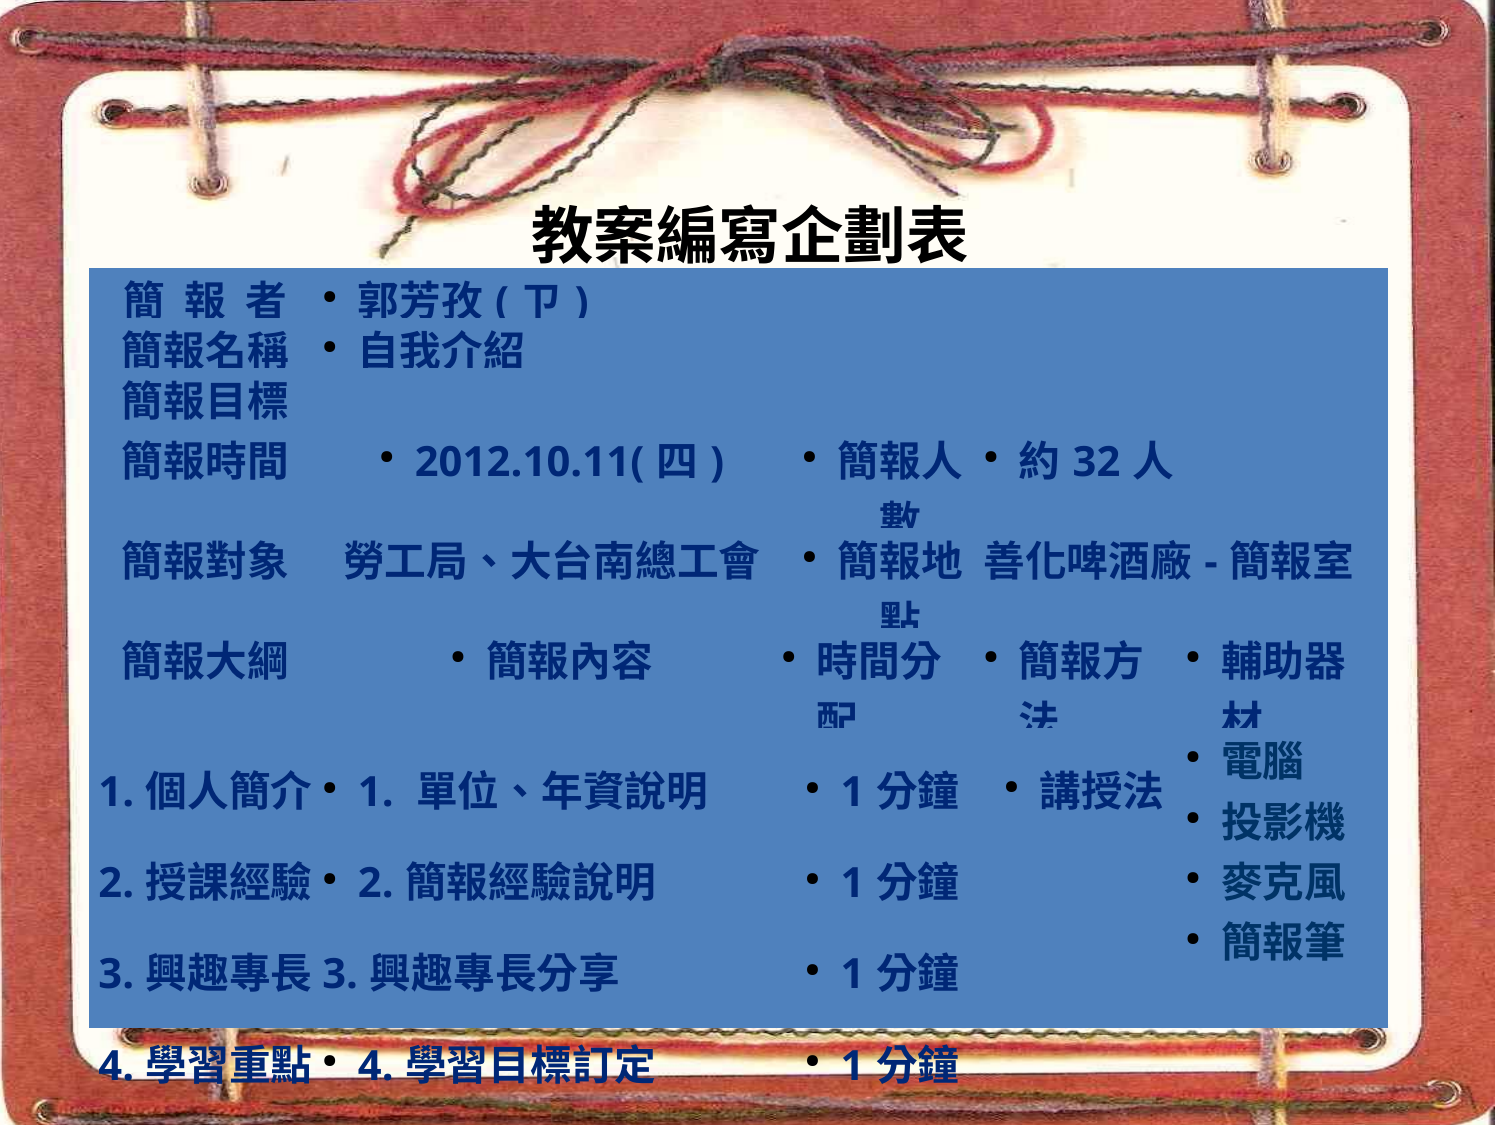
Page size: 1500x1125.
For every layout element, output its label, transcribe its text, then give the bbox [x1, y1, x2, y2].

table_header 郭芳孜(ㄗ) [322, 268, 1388, 318]
table_cell 簡報目標 [89, 368, 322, 428]
table_cell 時間分配 [822, 715, 833, 728]
table_cell 自我介紹 [322, 318, 1388, 368]
table_cell 簡報名稱 [218, 339, 230, 347]
table_cell 勞工局、大台南總工會 [322, 528, 781, 628]
table_header 郭芳孜(ㄗ) [408, 308, 429, 318]
table_cell 簡報方法 [984, 628, 1186, 728]
table_cell 簡報內容 [322, 628, 781, 728]
table_cell 簡報名稱 [223, 355, 237, 364]
table_cell 簡報人數 [892, 520, 908, 528]
table_cell 約32人 [984, 428, 1388, 528]
table_cell 輔助器材 [1186, 628, 1388, 728]
table_cell 2012.10.11(四) [322, 428, 781, 528]
table_cell 善化啤酒廠-簡報室 [984, 528, 1388, 628]
picture [0, 0, 1495, 1125]
text_box 教案編寫企劃表 [516, 188, 984, 268]
table_cell 講授法 [984, 728, 1186, 1028]
table_header 簡 報 者 [89, 268, 322, 318]
table_cell [322, 368, 1388, 428]
table_cell 簡報時間 [89, 428, 322, 528]
table_cell 簡報大綱 [89, 628, 322, 728]
table_cell 1.個人簡介 2.授課經驗 3.興趣專長 4.學習重點 [89, 728, 322, 1028]
table_cell 時間分配 [781, 628, 984, 728]
table_cell 簡報人數 [781, 428, 984, 528]
table_cell 簡報地點 [781, 528, 984, 628]
table_cell 電腦 投影機 麥克風 簡報筆 [1186, 728, 1388, 1028]
table_cell 1. 單位、年資說明 2.簡報經驗說明 3.興趣專長分享 4.學習目標訂定 [322, 728, 781, 1028]
table_cell 簡報對象 [89, 528, 322, 628]
table_cell 1分鐘 1分鐘 1分鐘 1分鐘 [781, 728, 984, 1028]
table_cell 自我介紹 [368, 359, 388, 363]
table_cell 簡報名稱 [89, 318, 322, 368]
table_cell 自我介紹 [368, 350, 388, 354]
table_cell 自我介紹 [368, 341, 388, 345]
table_cell 自我介紹 [413, 347, 425, 368]
